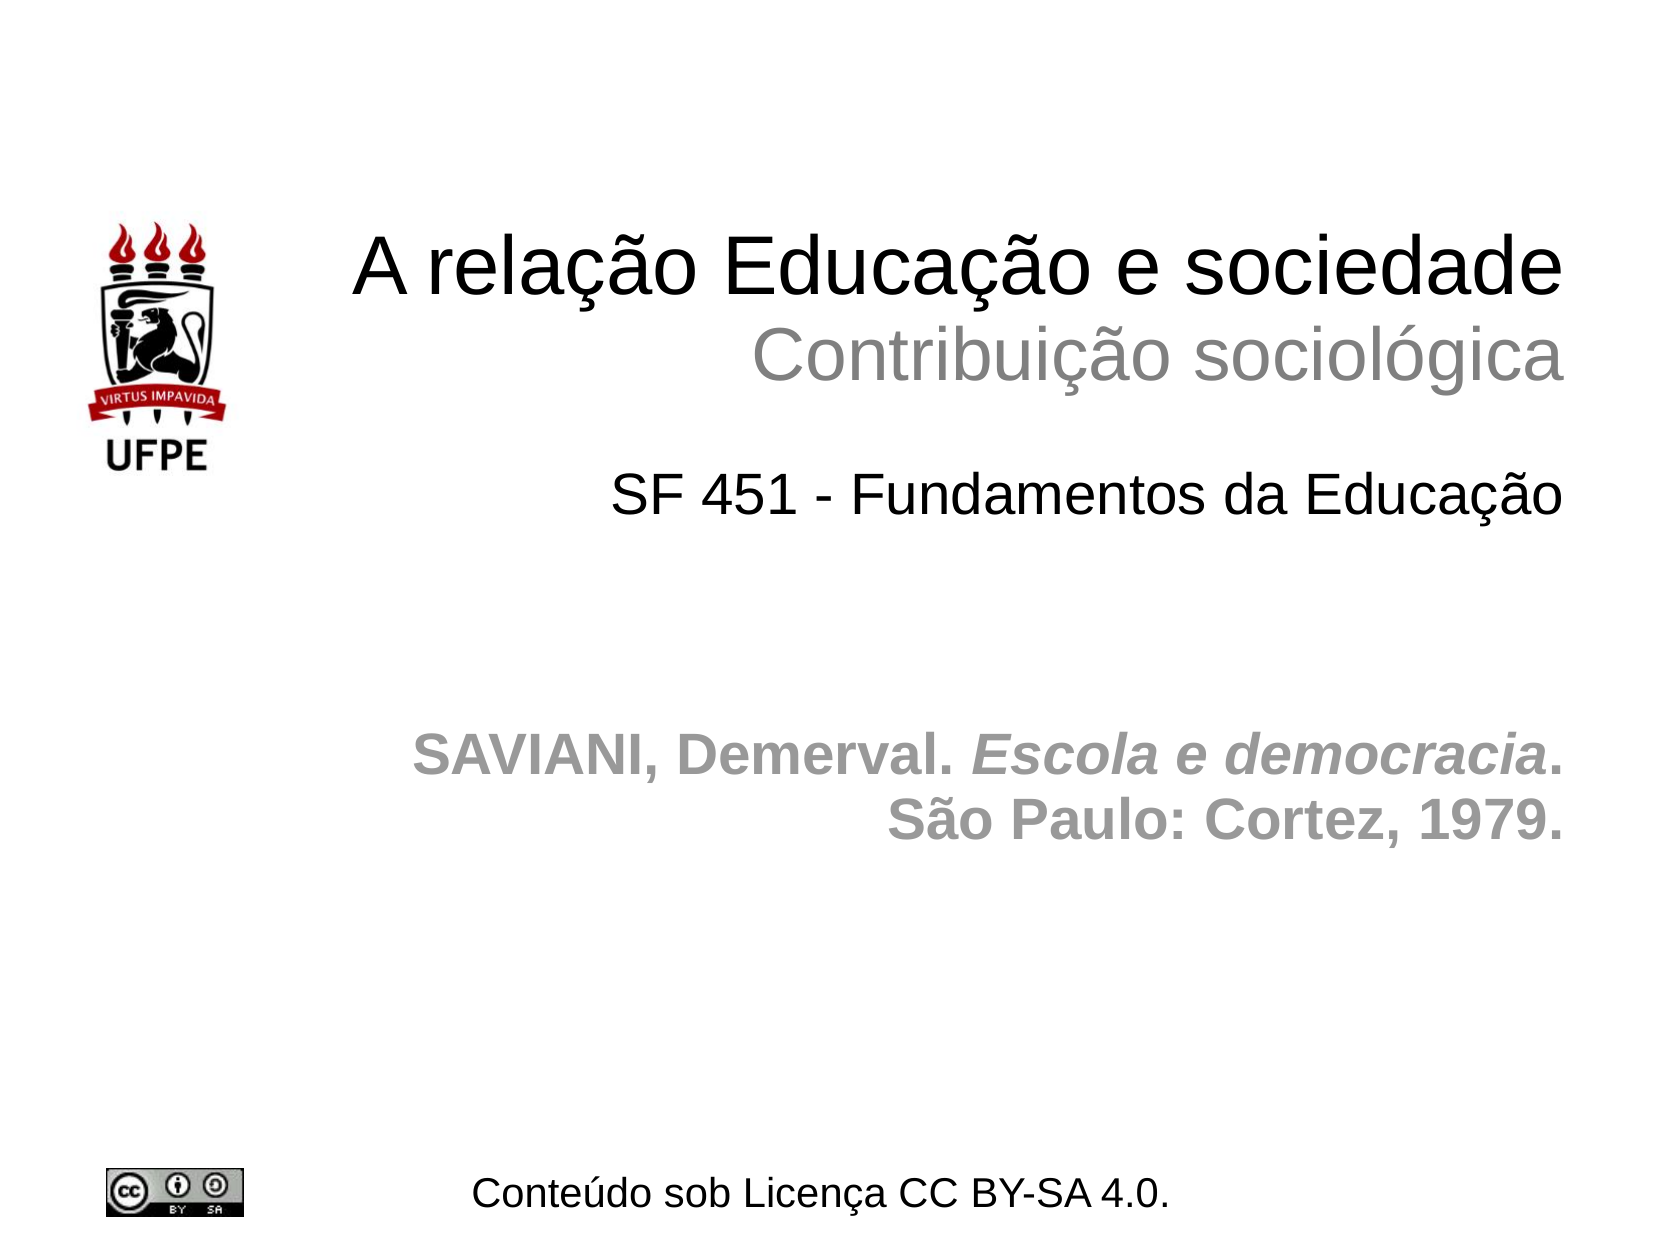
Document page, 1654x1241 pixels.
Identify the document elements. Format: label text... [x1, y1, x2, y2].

text_box Conteúdo sob Licença CC BY-SA 4.0. [259, 1163, 1382, 1223]
subtitle A relação Educação e sociedade Contribuição sociológica SF 451 - Fundamentos da Educação SAVIANI, Demerval. Escola e democracia. São Paulo: Cortez, 1979. [76, 126, 1565, 945]
picture [106, 1168, 244, 1217]
picture [29, 163, 296, 532]
